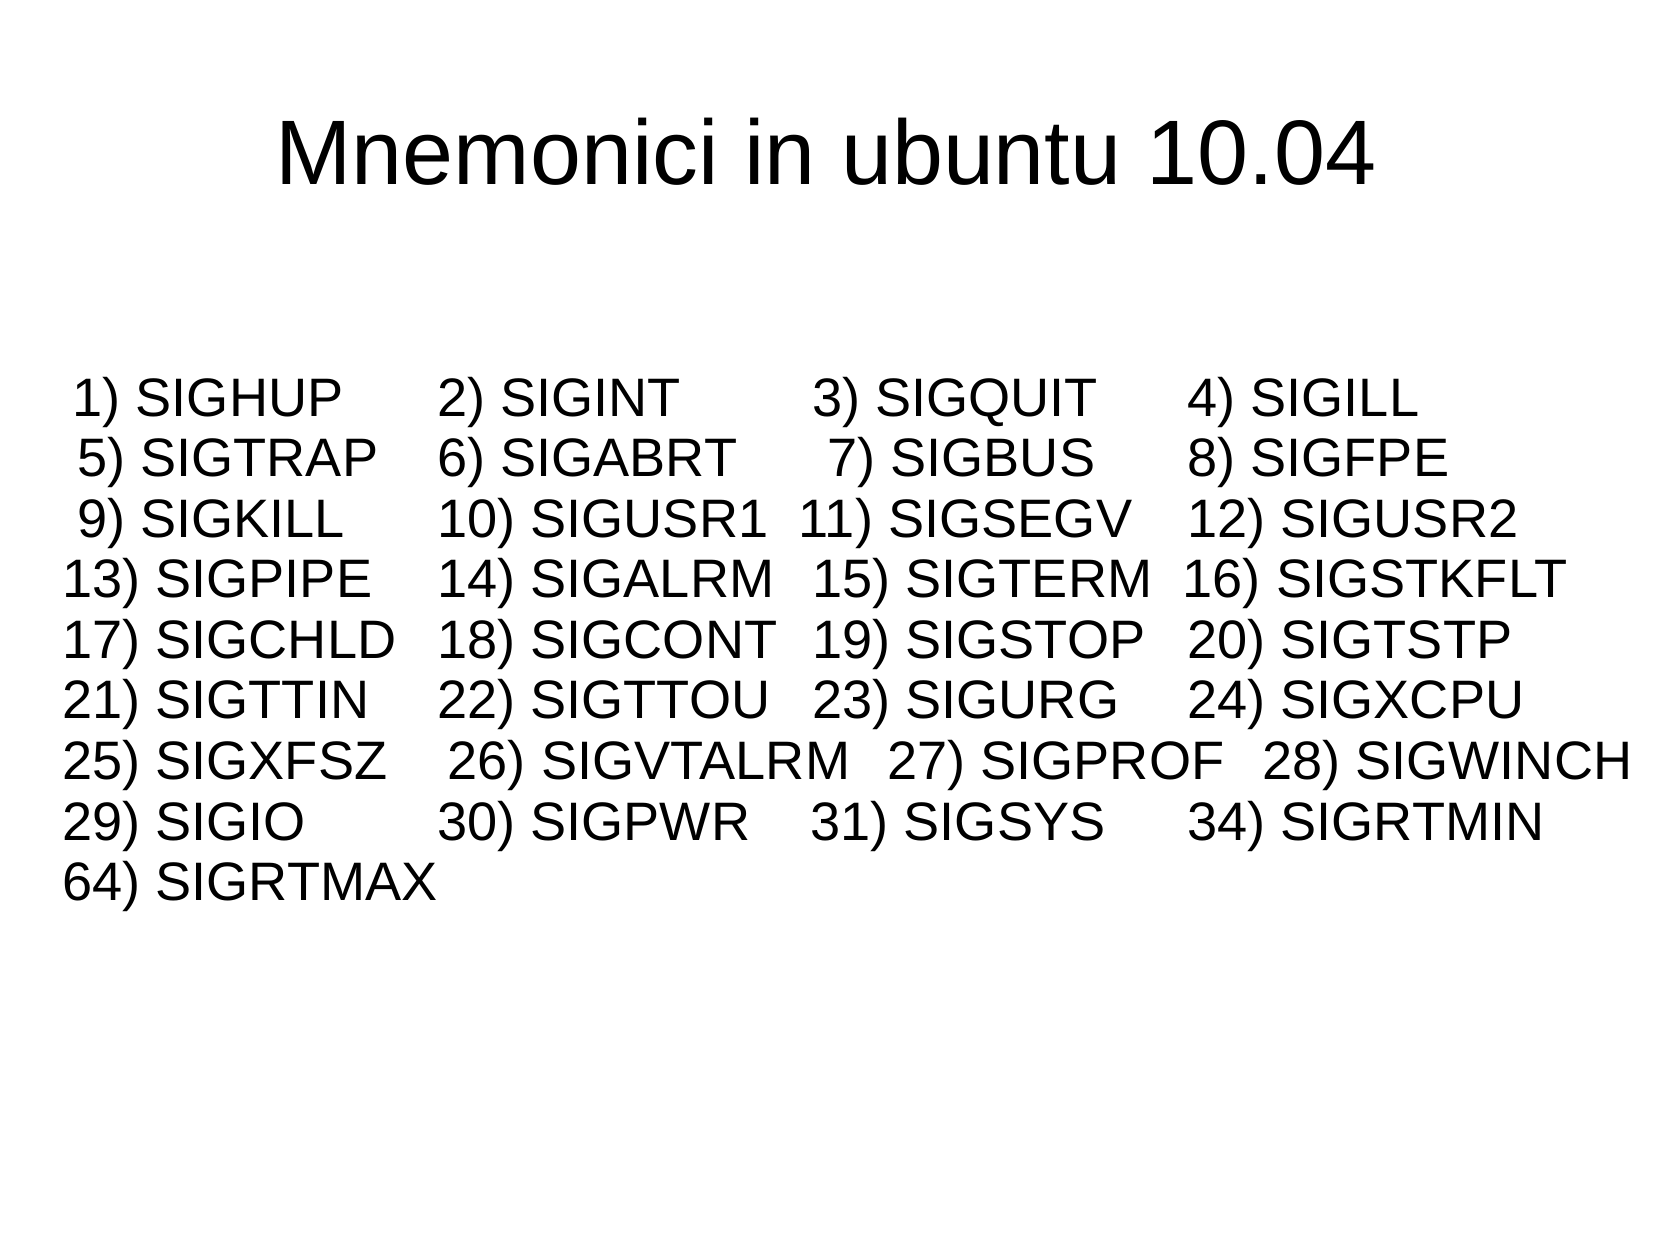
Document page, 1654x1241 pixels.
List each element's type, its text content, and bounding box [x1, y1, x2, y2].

text_box 1) SIGHUP 2) SIGINT 3) SIGQUIT 4) SIGILL 5) SIGTRAP 6) SIGABRT 7) SIGBUS 8) SIGFPE 9) SIGKILL 10) SIGUSR1 11) SIGSEGV 12) SIGUSR2 13) SIGPIPE 14) SIGALRM 15) SIGTERM 16) SIGSTKFLT 17) SIGCHLD 18) SIGCONT 19) SIGSTOP 20) SIGTSTP 21) SIGTTIN 22) SIGTTOU 23) SIGURG 24) SIGXCPU 25) SIGXFSZ 26) SIGVTALRM 27) SIGPROF 28) SIGWINCH 29) SIGIO 30) SIGPWR 31) SIGSYS 34) SIGRTMIN 64) SIGRTMAX [47, 360, 1654, 1066]
title Mnemonici in ubuntu 10.04 [82, 49, 1571, 257]
